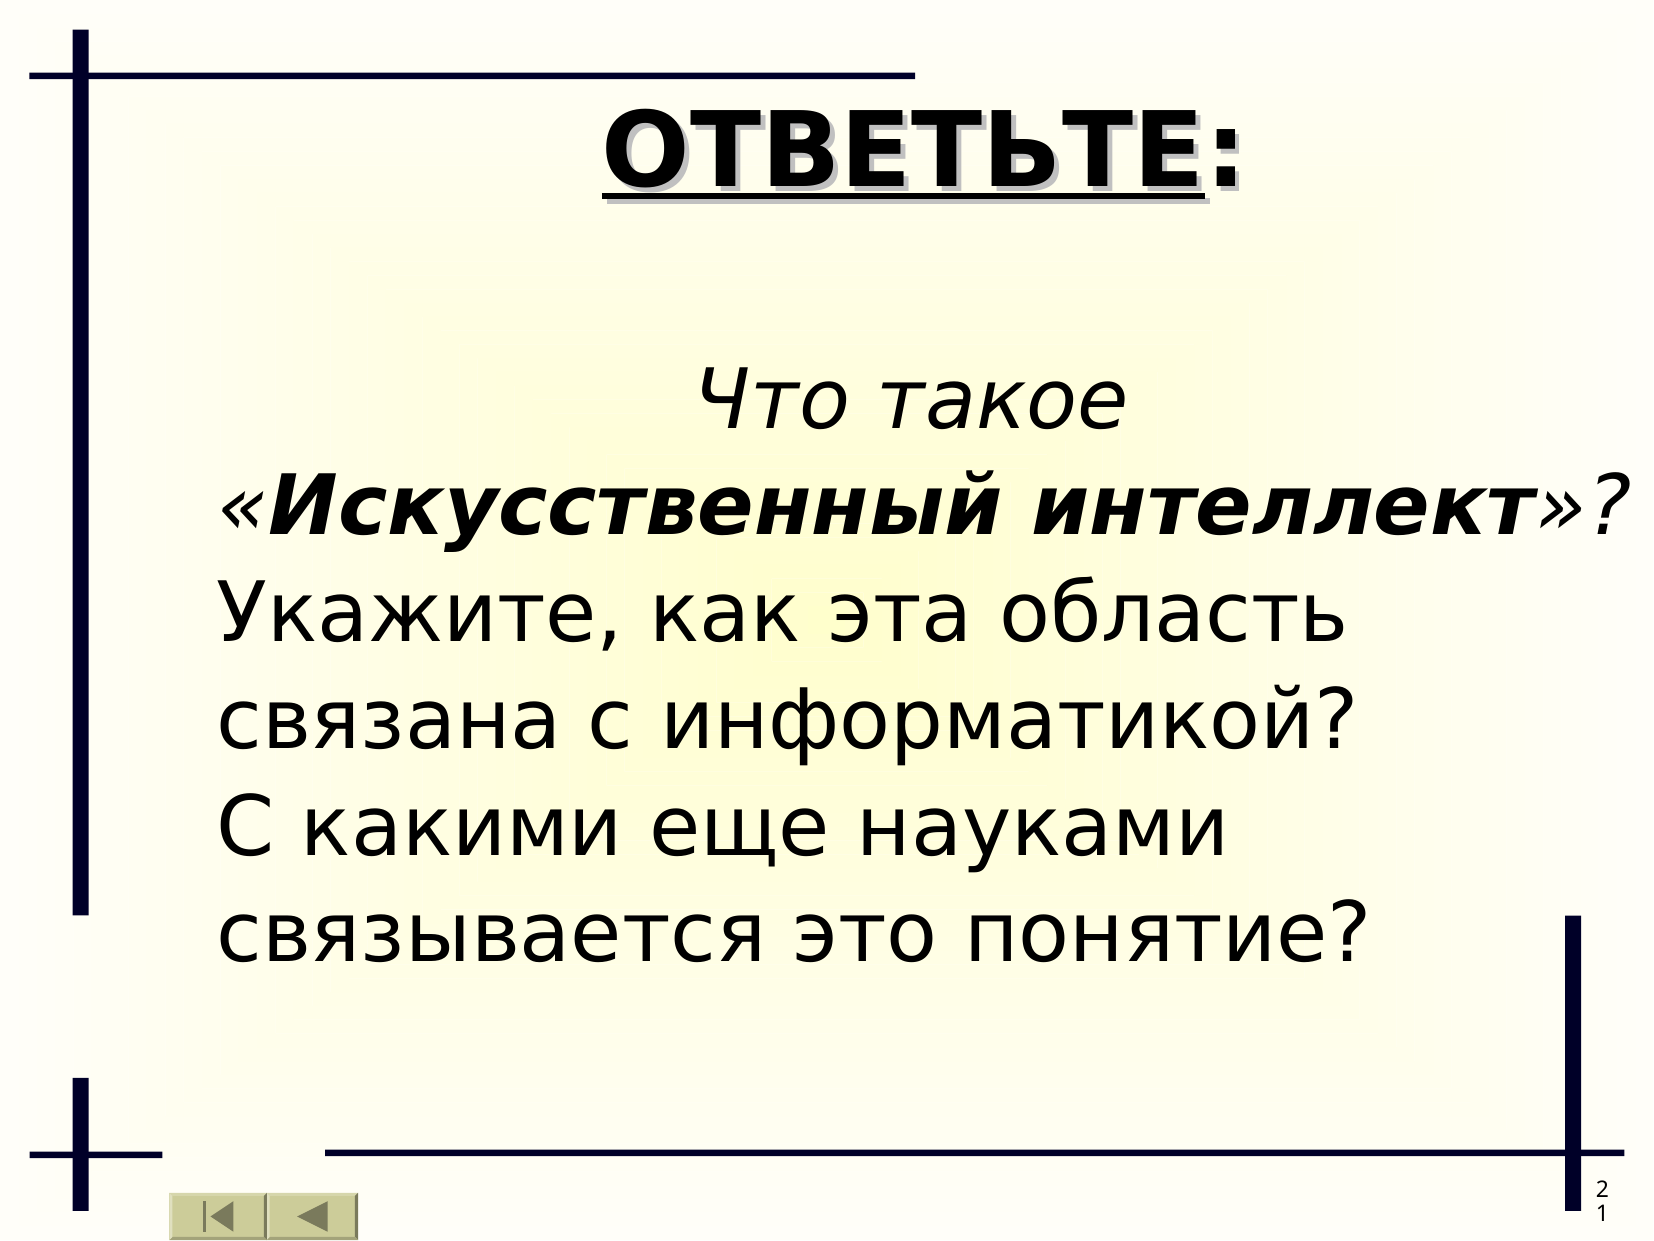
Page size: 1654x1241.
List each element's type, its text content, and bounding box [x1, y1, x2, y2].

text_box ОТВЕТЬТЕ: [195, 82, 1654, 220]
text_box [170, 1192, 359, 1241]
text_box Что такое «Искусственный интеллект»? Укажите, как эта область связана с информатикой? С какими еще науками связывается это понятие? [201, 333, 1648, 990]
